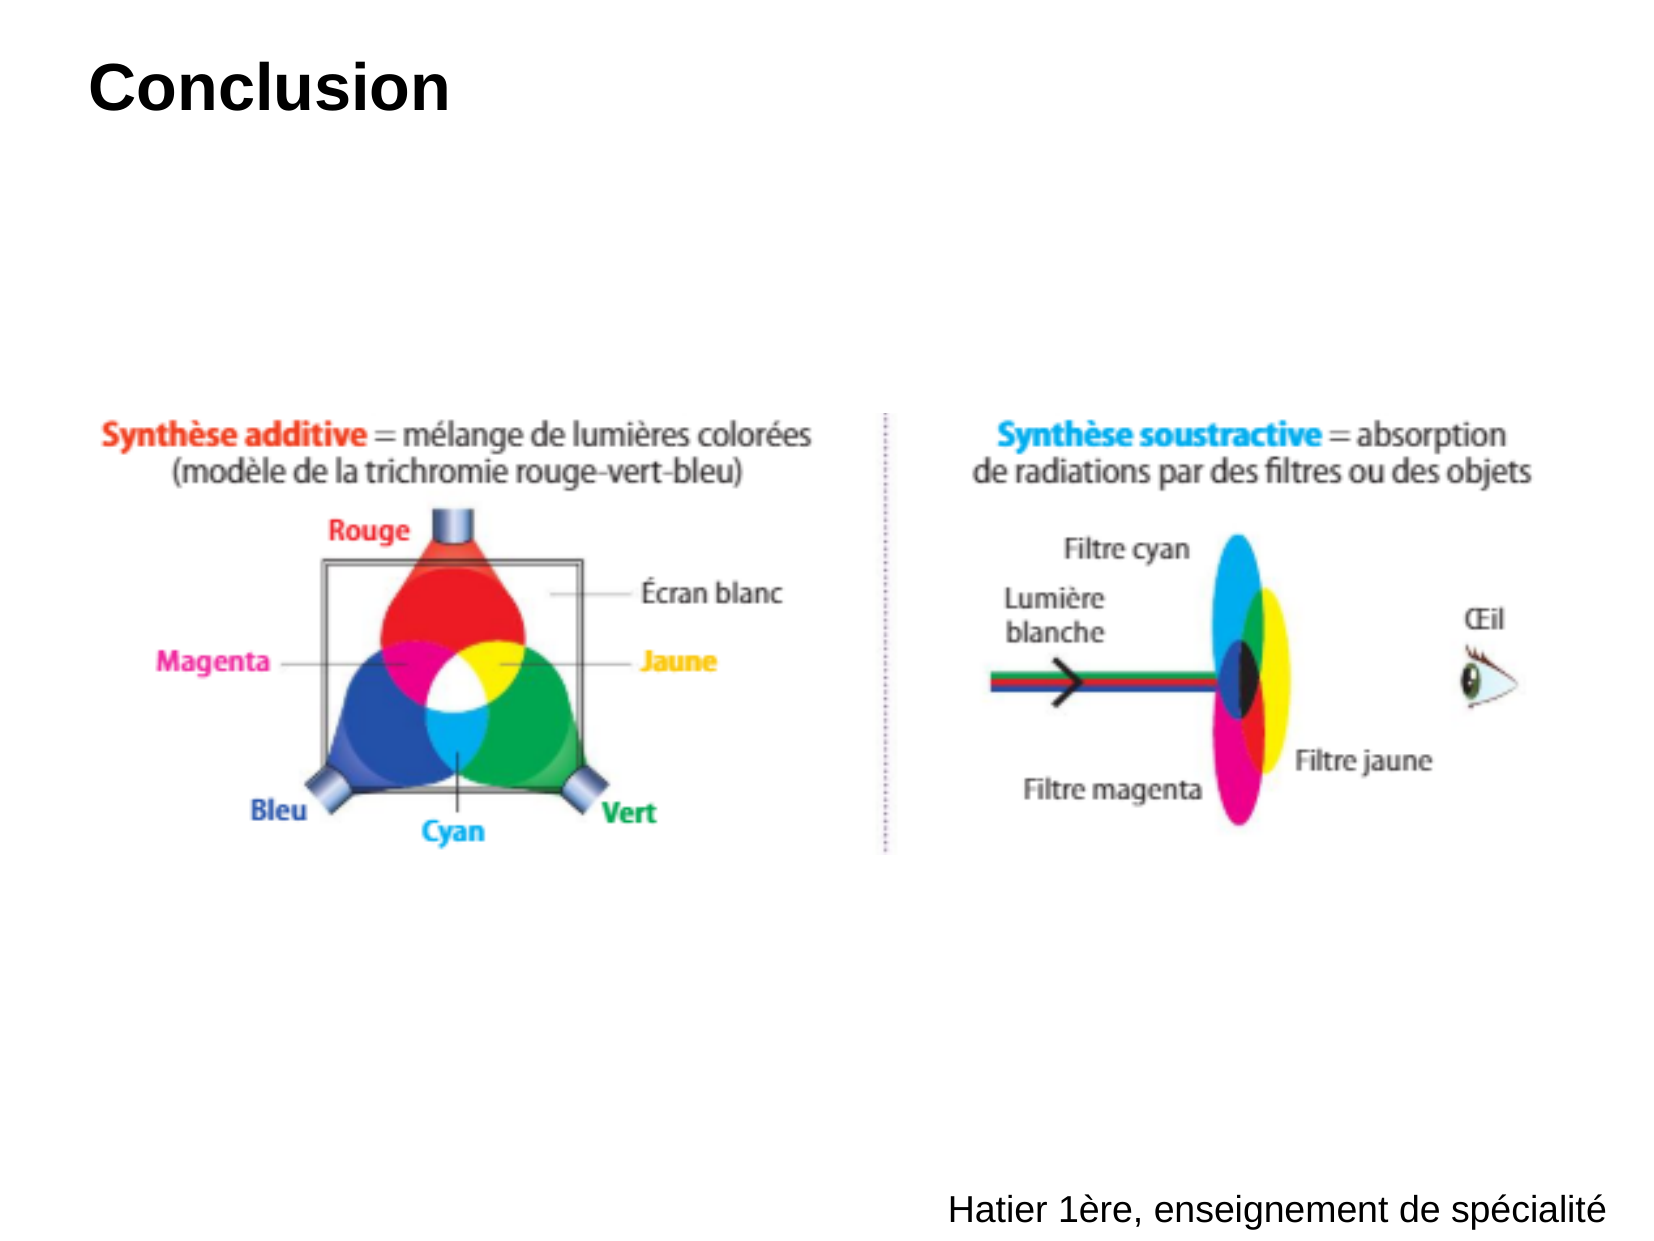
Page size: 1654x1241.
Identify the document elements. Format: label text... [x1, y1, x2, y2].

picture [81, 413, 1571, 855]
text_box Hatier 1ère, enseignement de spécialité [933, 1181, 1654, 1241]
text_box Conclusion [0, 0, 1607, 207]
